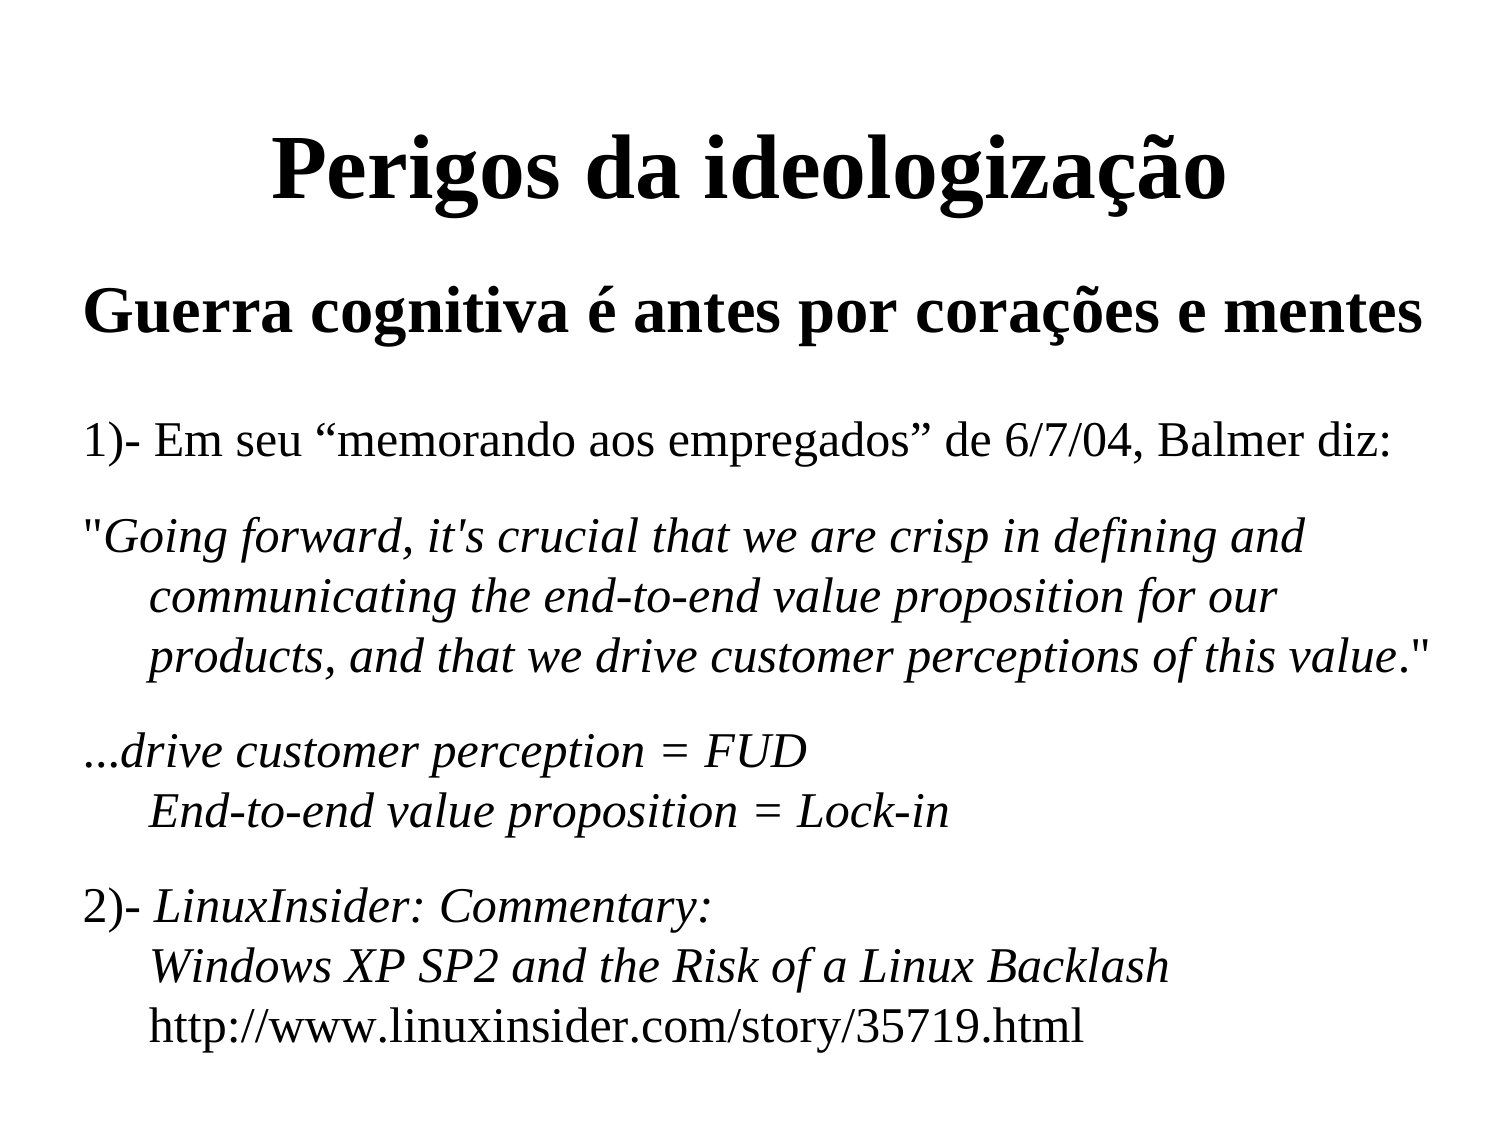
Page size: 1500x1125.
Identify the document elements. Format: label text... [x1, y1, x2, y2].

title Perigos da ideologização [100, 70, 1401, 259]
text_box Guerra cognitiva é antes por corações e mentes 1)- Em seu “memorando aos empregados” de 6/7/04, Balmer diz: "Going forward, it's crucial that we are crisp in defining and communicating the end-to-end value proposition for our products, and that we drive customer perceptions of this value." ...drive customer perception = FUD End-to-end value proposition = Lock-in 2)- LinuxInsider: Commentary: Windows XP SP2 and the Risk of a Linux Backlash http://www.linuxinsider.com/story/35719.html [82, 268, 1477, 1093]
